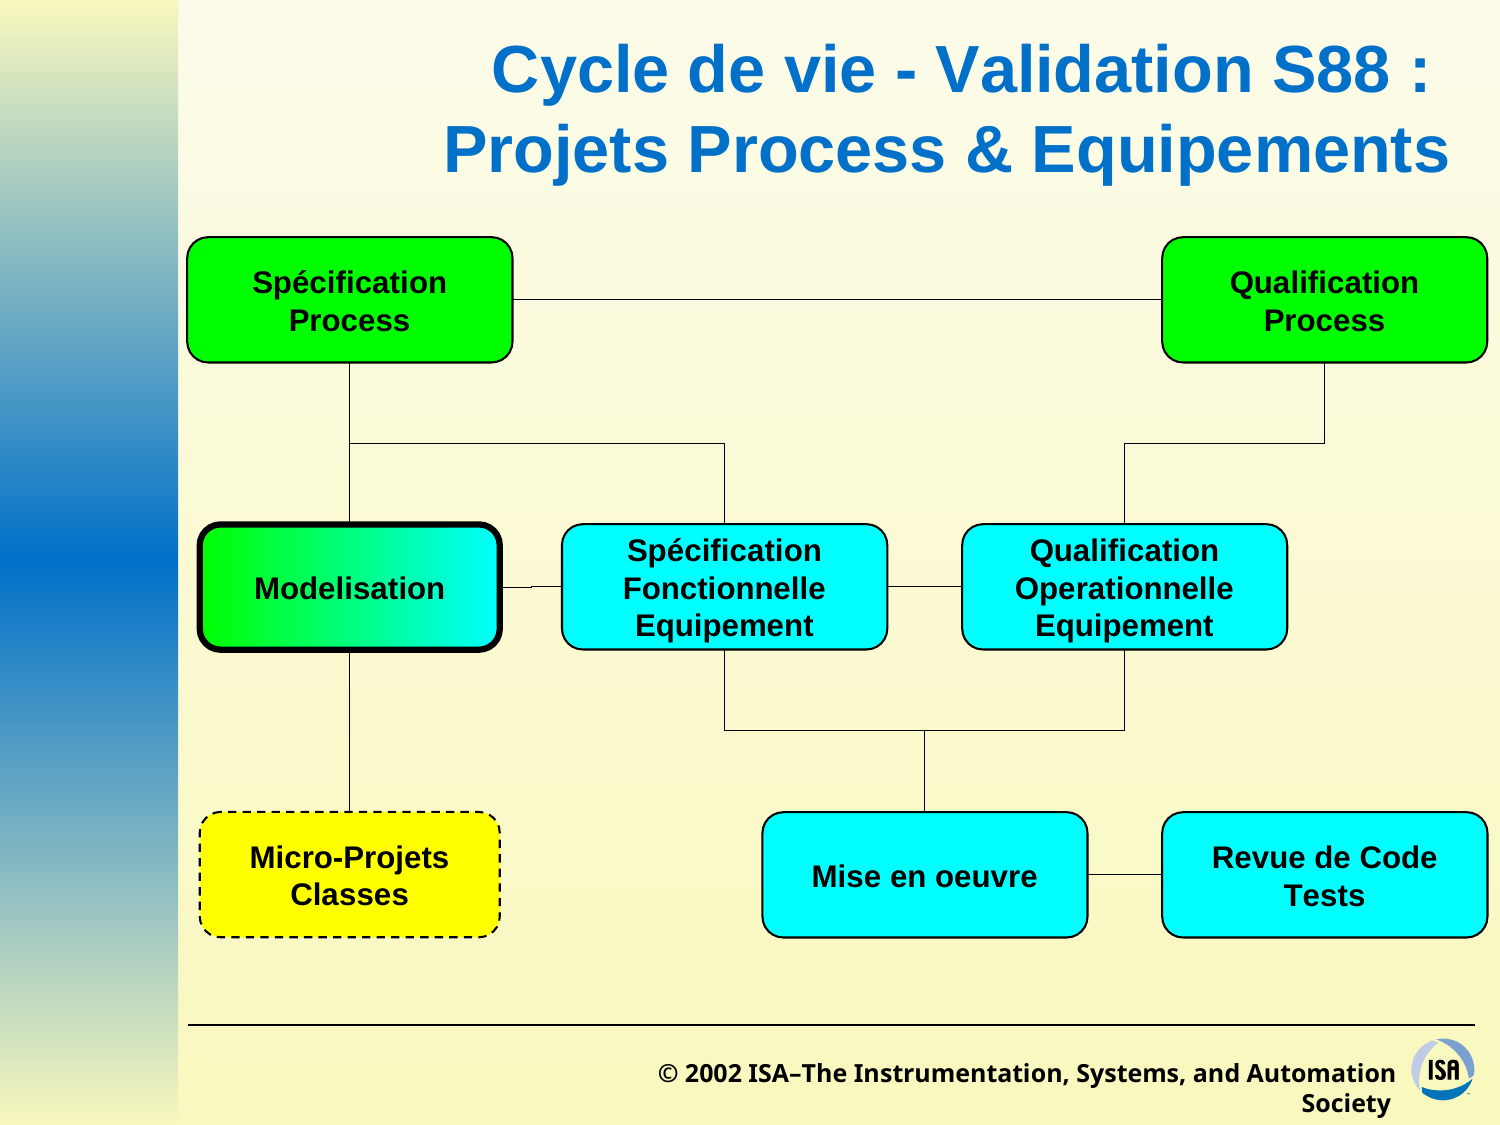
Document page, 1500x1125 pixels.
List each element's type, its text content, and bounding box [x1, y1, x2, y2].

title Cycle de vie - Validation S88 : Projets Process & Equipements [24, 12, 1466, 201]
text_box Modelisation [199, 524, 500, 650]
text_box Spécification Fonctionnelle Equipement [561, 524, 888, 650]
picture [1410, 1037, 1476, 1102]
text_box Qualification Process [1162, 237, 1488, 363]
text_box Revue de Code Tests [1162, 812, 1488, 938]
text_box Spécification Process [187, 237, 513, 363]
text_box Micro-Projets Classes [199, 811, 500, 938]
text_box Qualification Operationnelle Equipement [962, 524, 1288, 650]
text_box Mise en oeuvre [762, 812, 1088, 938]
